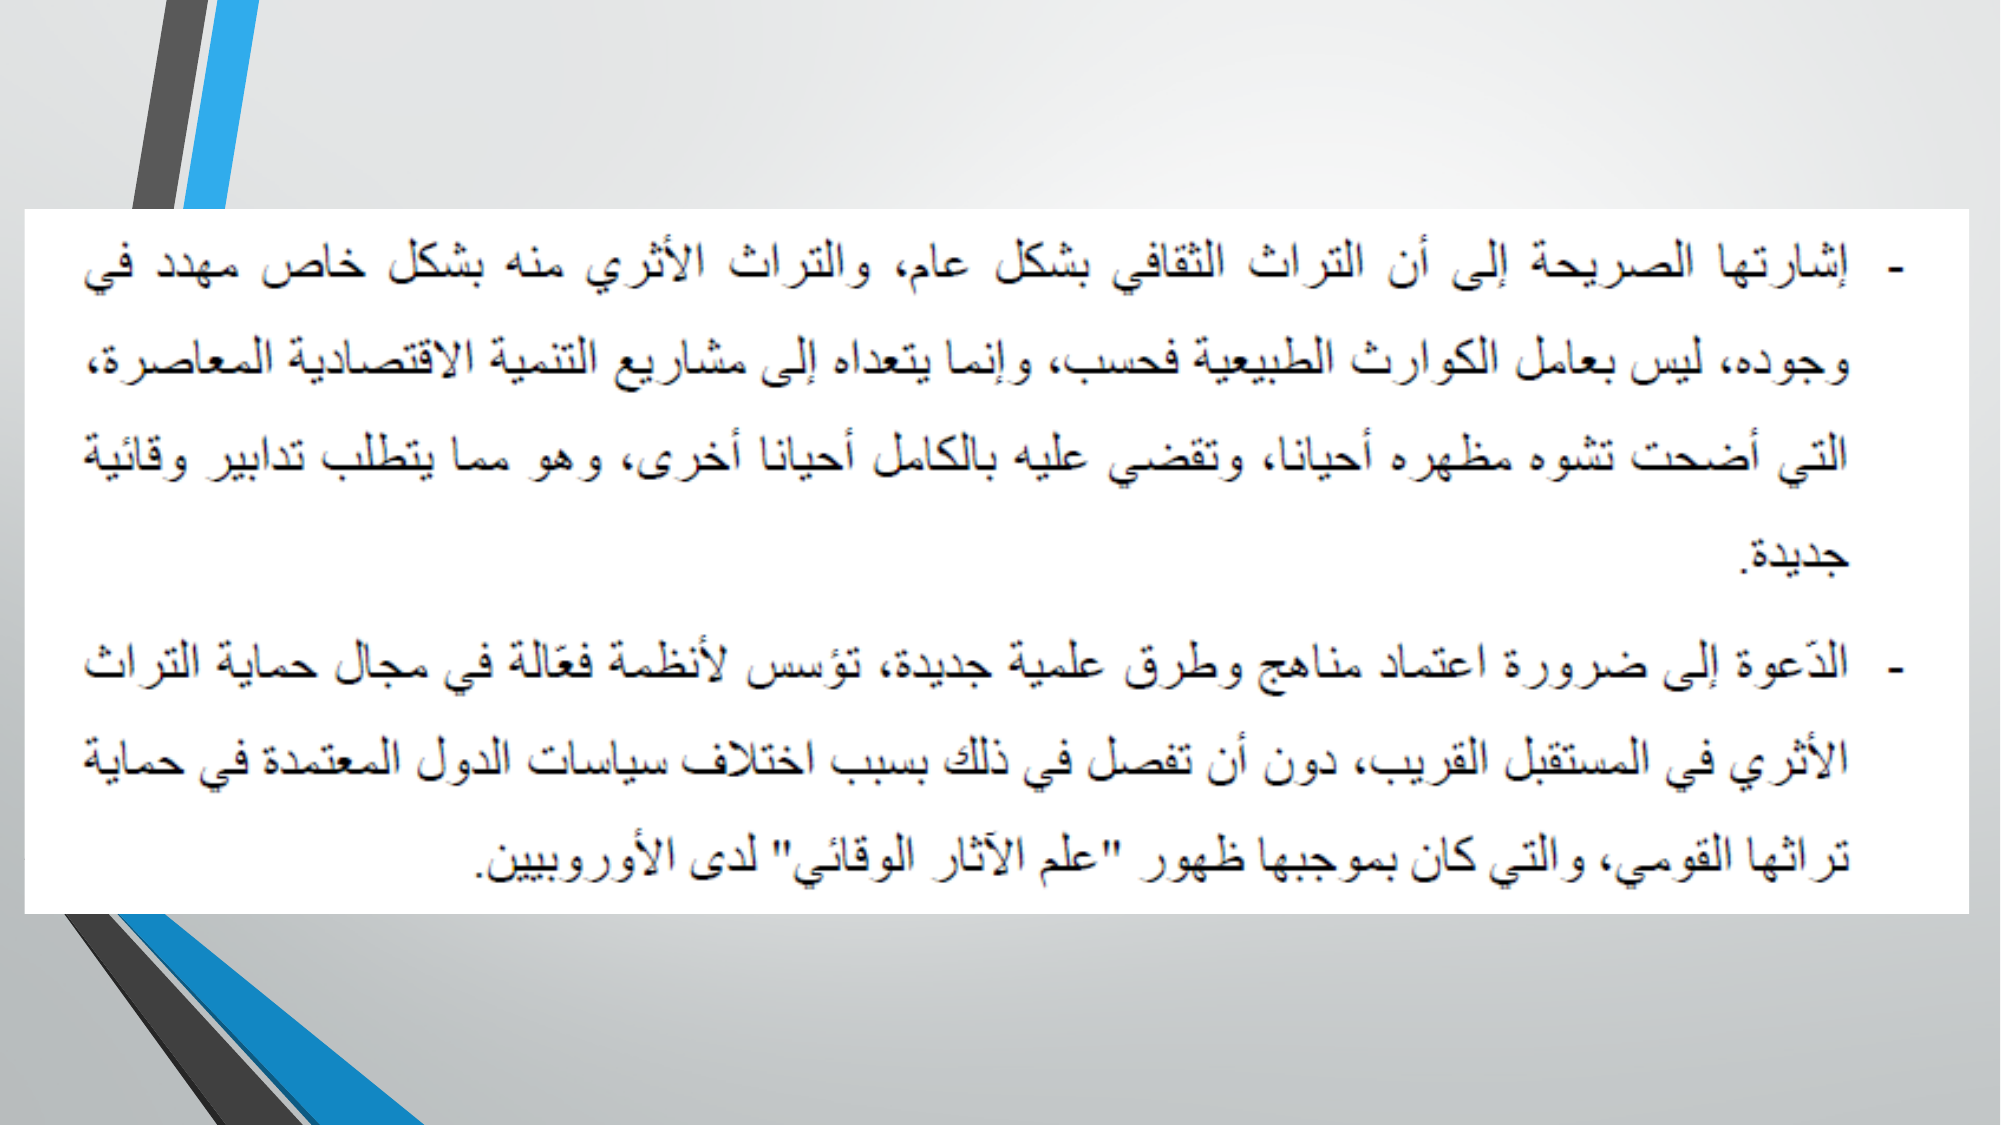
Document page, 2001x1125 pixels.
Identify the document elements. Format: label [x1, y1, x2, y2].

picture [24, 209, 1970, 914]
